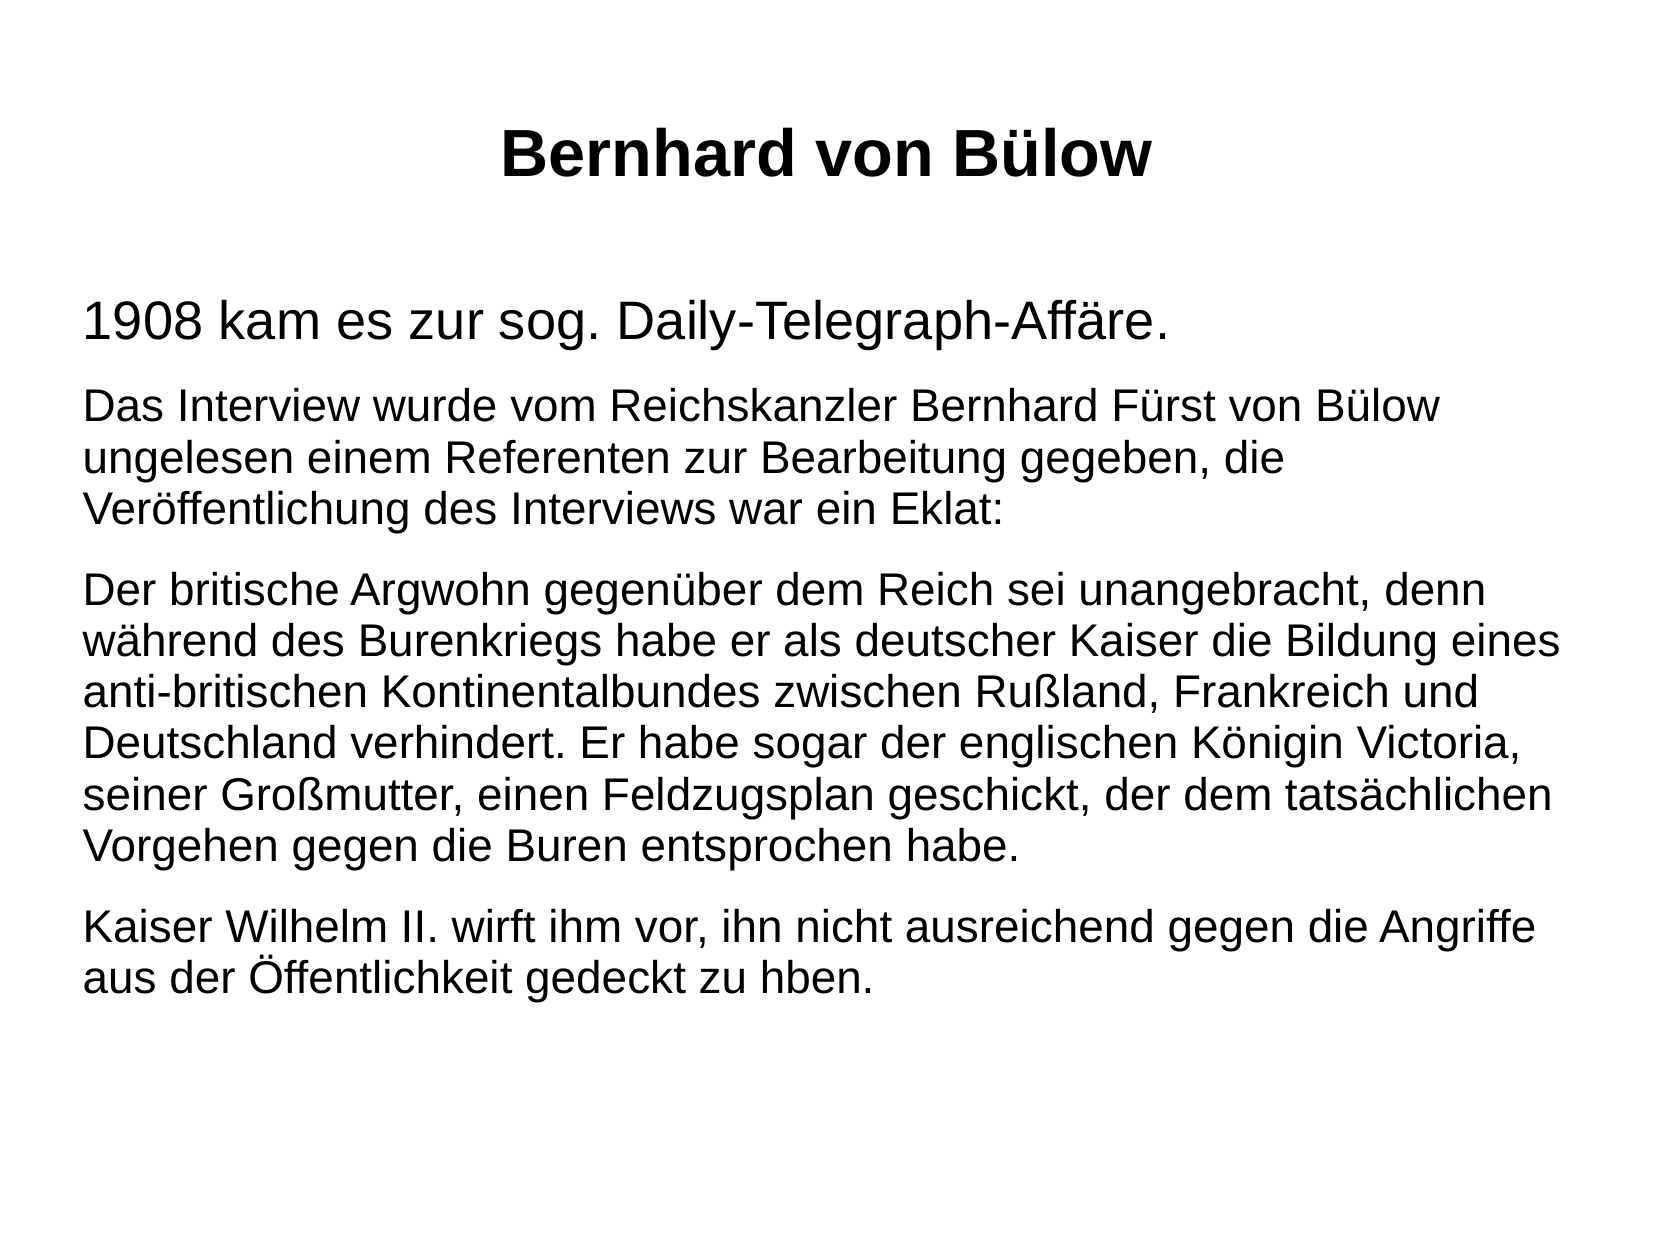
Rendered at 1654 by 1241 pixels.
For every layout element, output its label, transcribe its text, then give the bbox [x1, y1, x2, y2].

list 1908 kam es zur sog. Daily-Telegraph-Affäre. Das Interview wurde vom Reichskanzler Bernhard Fürst von Bülow ungelesen einem Referenten zur Bearbeitung gegeben, die Veröffentlichung des Interviews war ein Eklat: Der britische Argwohn gegenüber dem Reich sei unangebracht, denn während des Burenkriegs habe er als deutscher Kaiser die Bildung eines anti-britischen Kontinentalbundes zwischen Rußland, Frankreich und Deutschland verhindert. Er habe sogar der englischen Königin Victoria, seiner Großmutter, einen Feldzugsplan geschickt, der dem tatsächlichen Vorgehen gegen die Buren entsprochen habe. Kaiser Wilhelm II. wirft ihm vor, ihn nicht ausreichend gegen die Angriffe aus der Öffentlichkeit gedeckt zu hben. [82, 290, 1571, 1010]
title Bernhard von Bülow [82, 49, 1571, 257]
